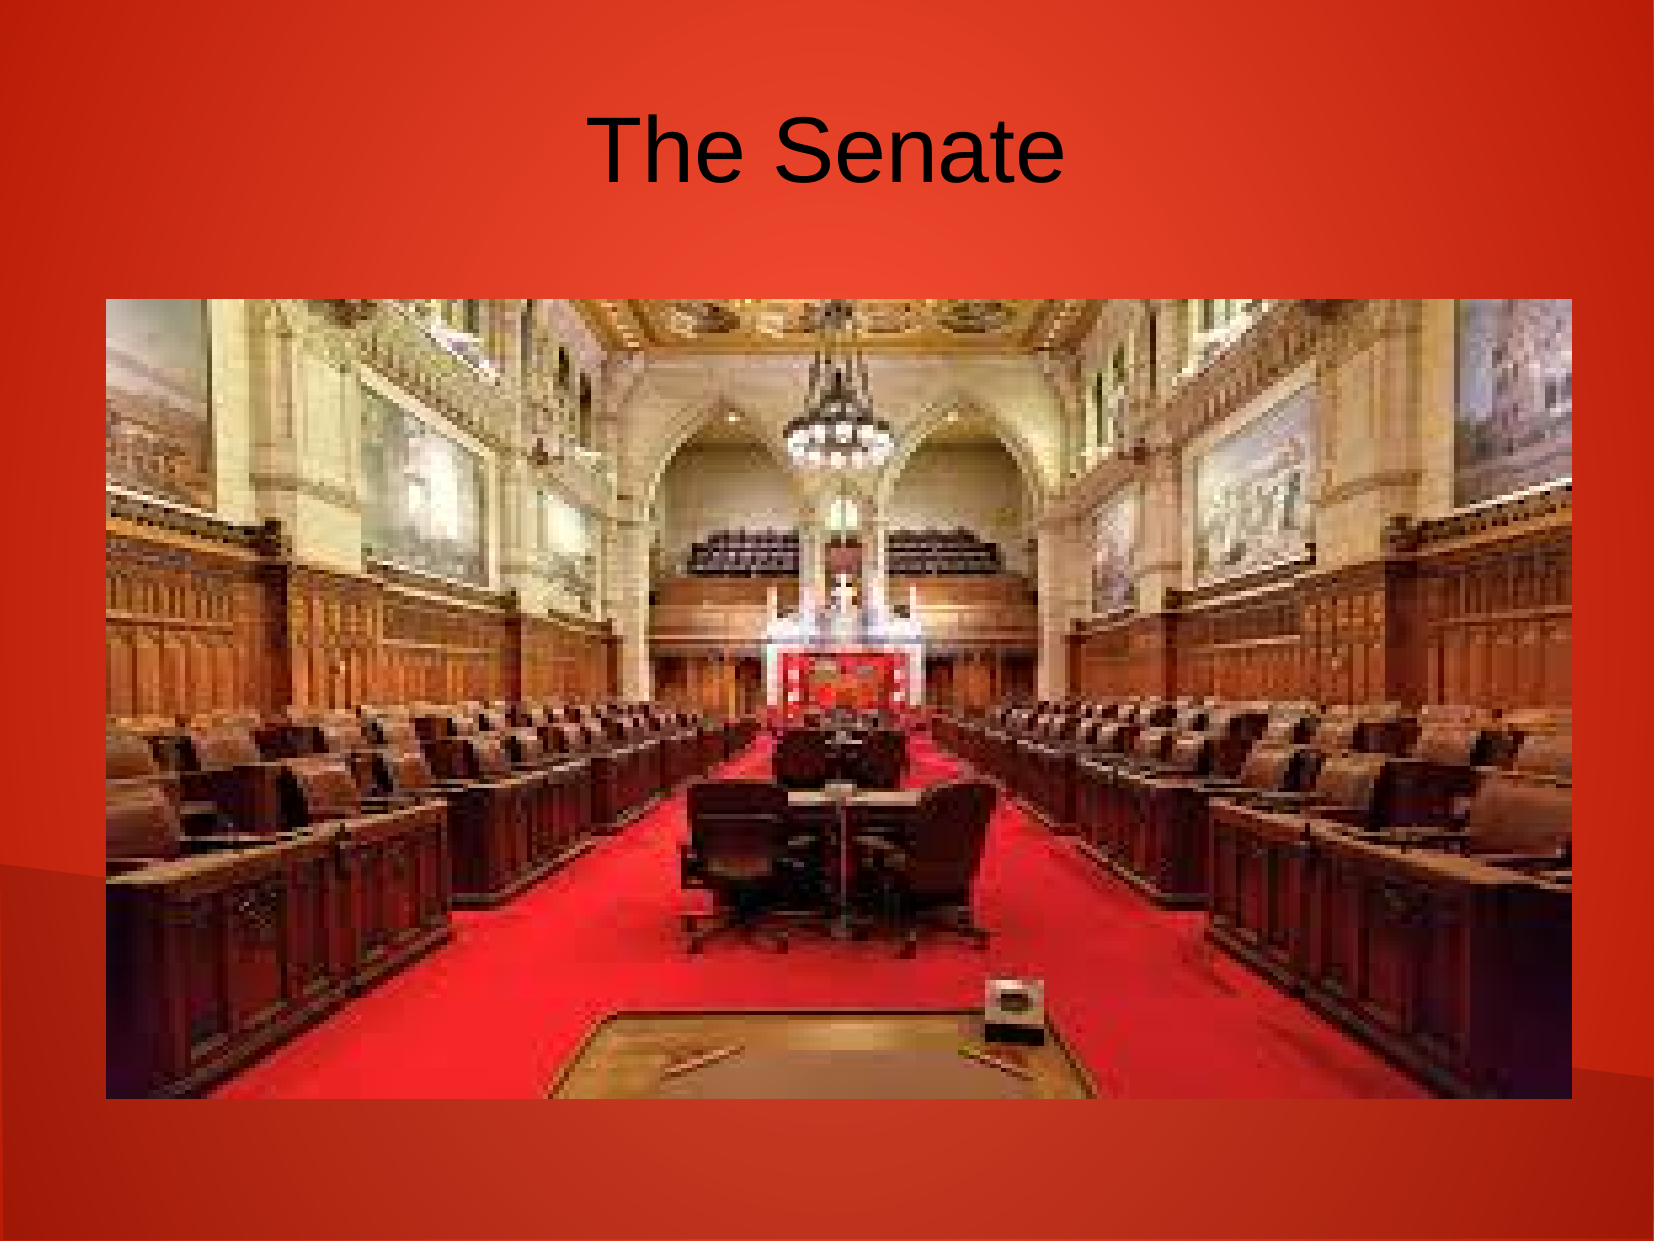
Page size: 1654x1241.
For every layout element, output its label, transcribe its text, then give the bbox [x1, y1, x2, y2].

picture [106, 299, 1572, 1099]
title The Senate [82, 47, 1571, 252]
